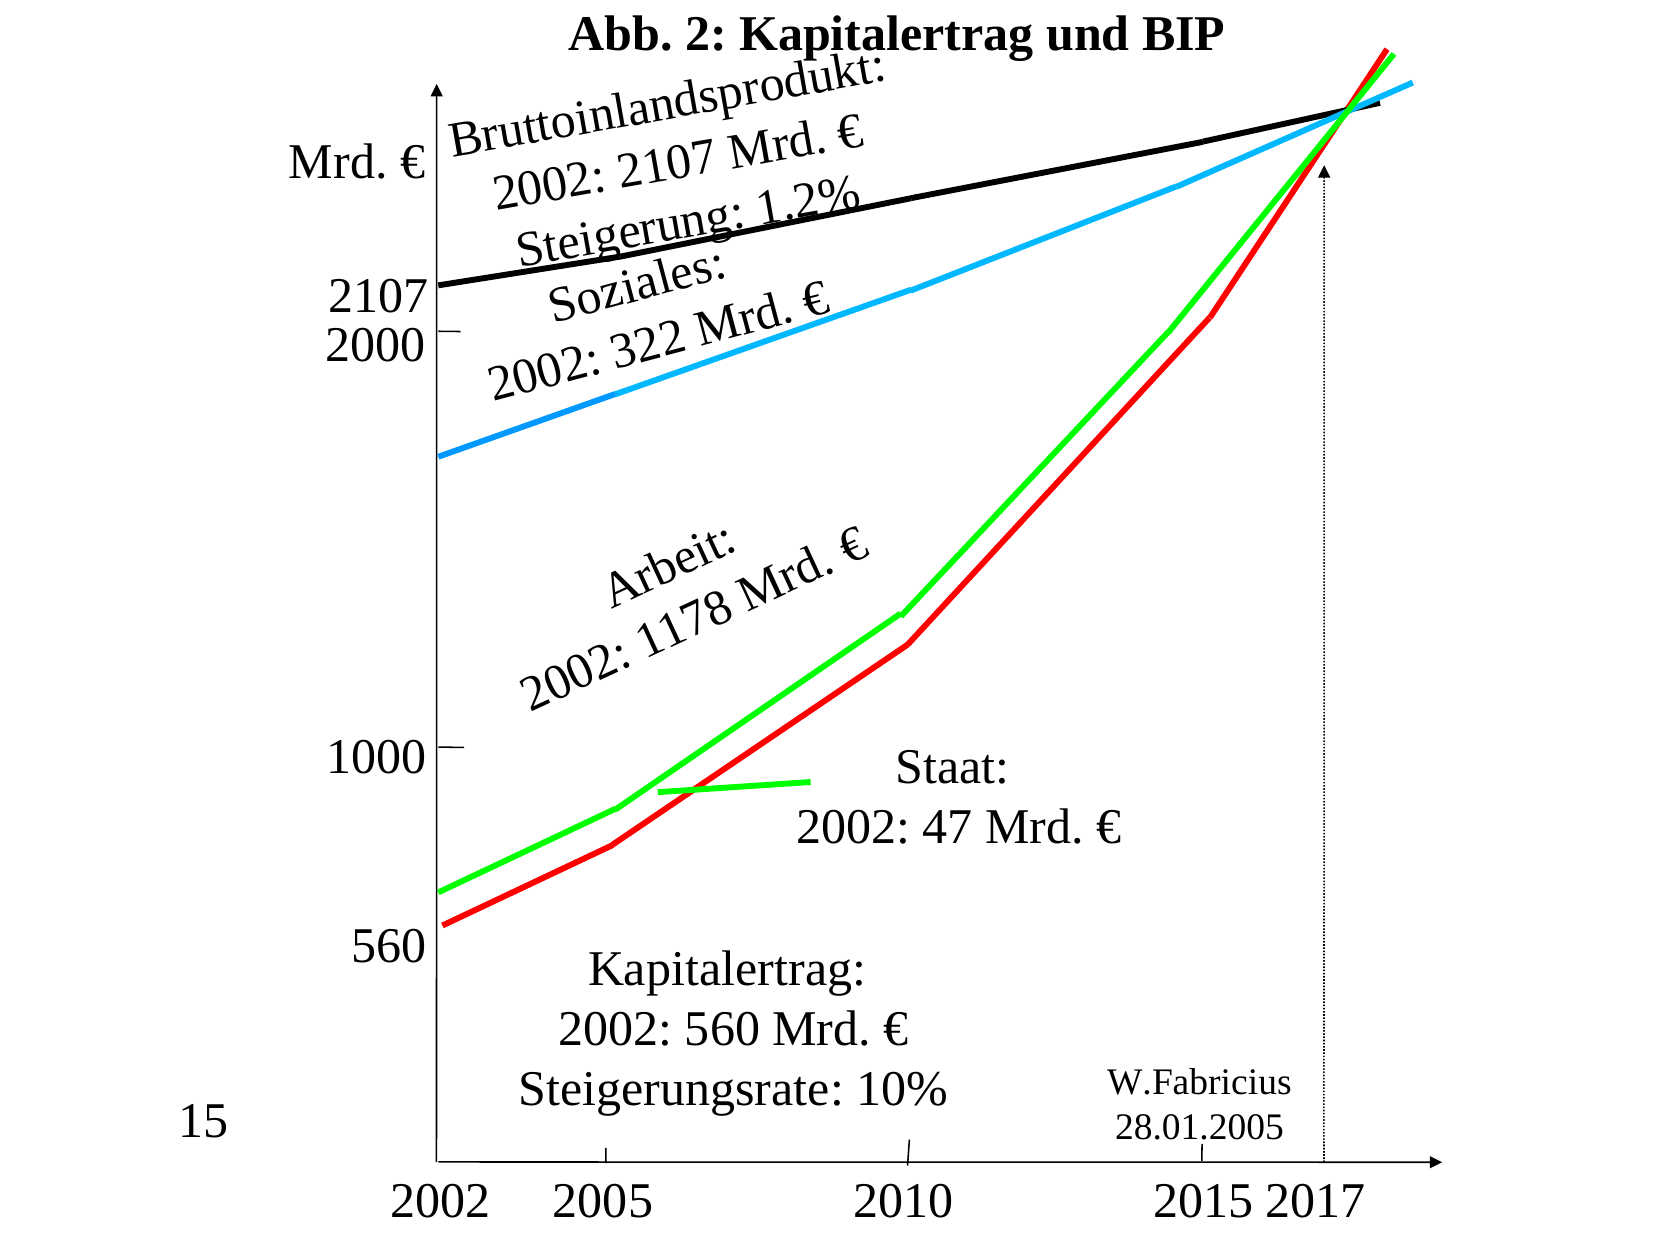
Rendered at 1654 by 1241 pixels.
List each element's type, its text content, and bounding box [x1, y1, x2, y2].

text_box Staat: 2002: 47 Mrd. € [796, 733, 1122, 854]
text_box Kapitalertrag: 2002: 560 Mrd. € Steigerungsrate: 10% [518, 935, 949, 1116]
text_box 2000 [325, 311, 426, 372]
text_box W.Fabricius 28.01.2005 [1107, 1056, 1293, 1148]
text_box Bruttoinlandsprodukt: 2002: 2107 Mrd. € Steigerung: 1.2% [443, 61, 911, 286]
text_box Mrd. € [288, 128, 426, 189]
text_box <Nummer> [178, 1087, 389, 1148]
text_box Soziales: 2002: 322 Mrd. € [465, 204, 835, 412]
text_box Arbeit: 2002: 1178 Mrd. € [484, 454, 876, 723]
text_box 560 [351, 912, 428, 974]
text_box 2002 2005 2010 2015 2017 [390, 1167, 1460, 1228]
text_box 2107 [328, 262, 429, 323]
text_box Abb. 2: Kapitalertrag und BIP [568, 0, 1226, 61]
text_box 1000 [326, 723, 427, 784]
